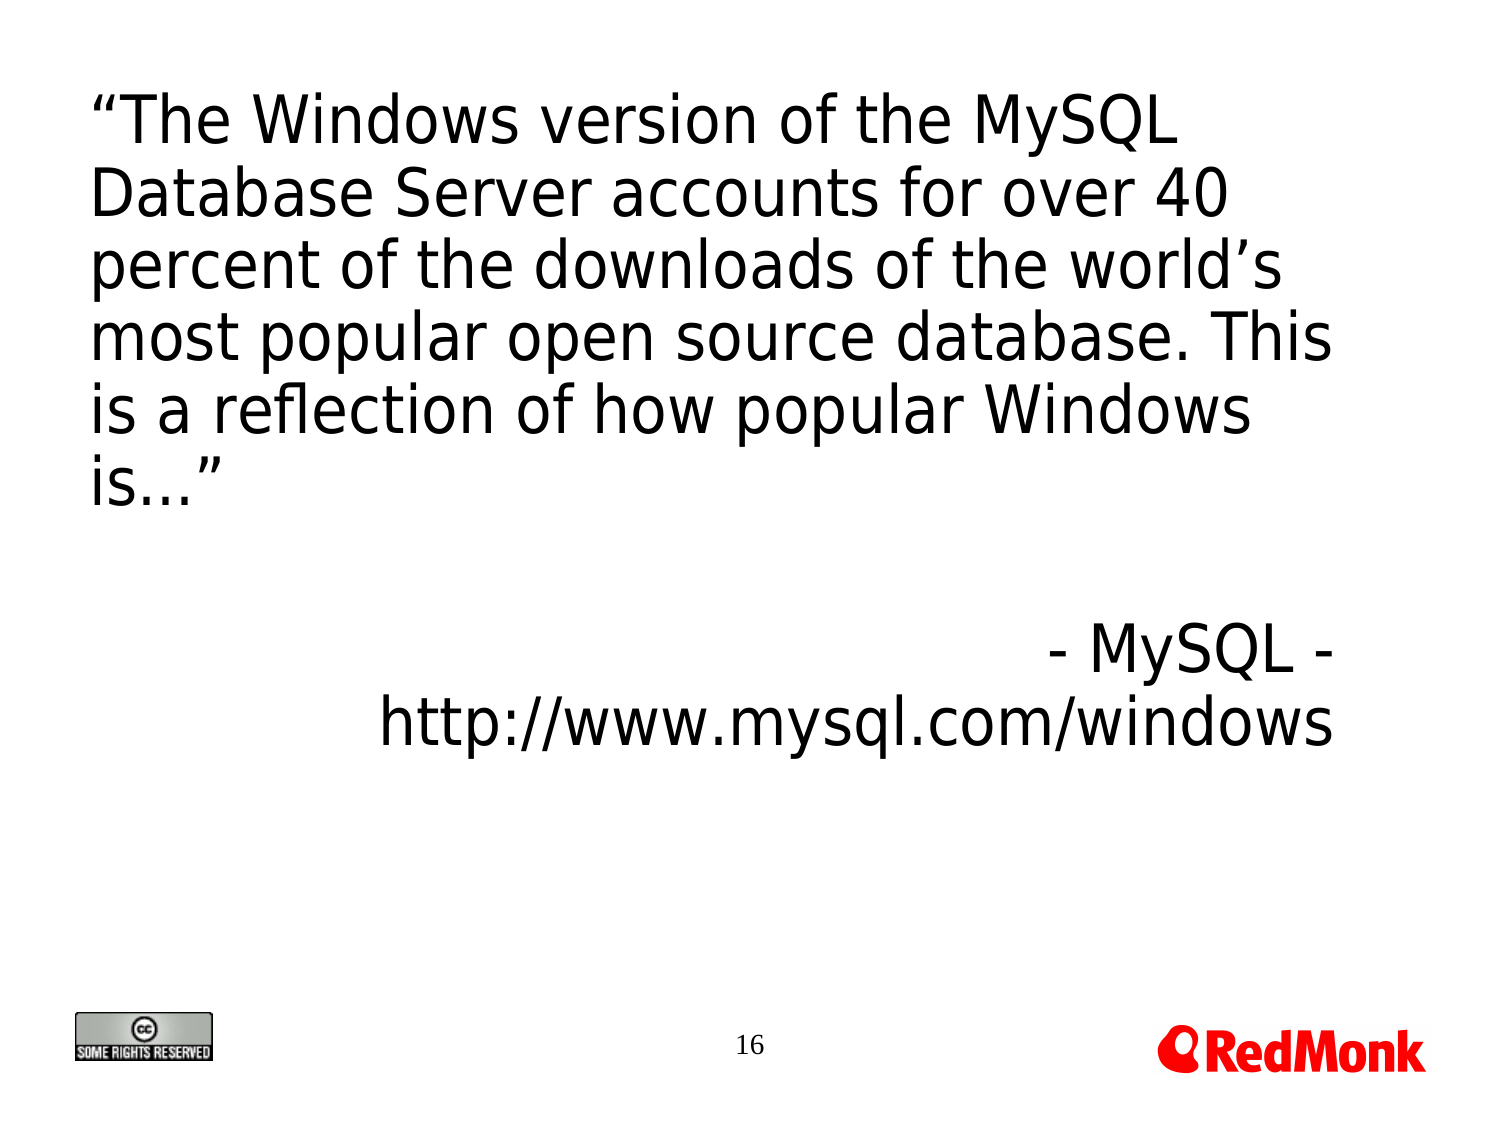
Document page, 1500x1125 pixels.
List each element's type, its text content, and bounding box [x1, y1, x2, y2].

picture [75, 1012, 213, 1061]
text_box “The Windows version of the MySQL Database Server accounts for over 40 percent of the downloads of the world’s most popular open source database. This is a reflection of how popular Windows is...” - MySQL - http://www.mysql.com/windows [75, 78, 1351, 773]
picture [1151, 1023, 1433, 1075]
